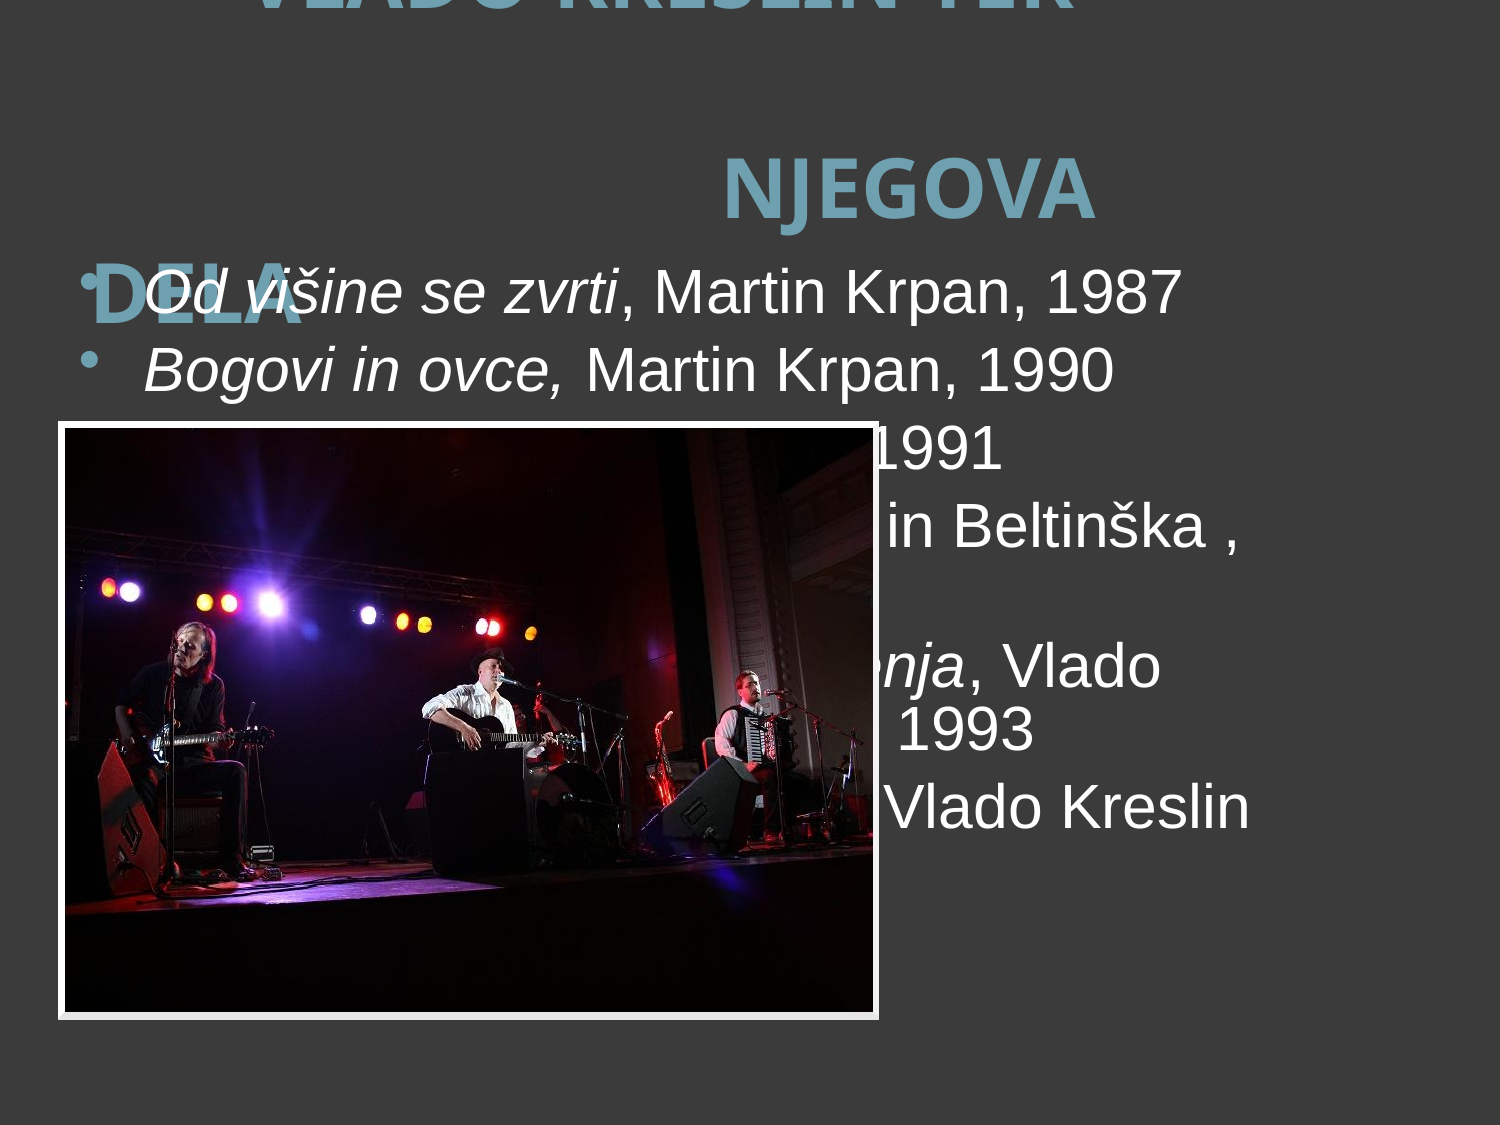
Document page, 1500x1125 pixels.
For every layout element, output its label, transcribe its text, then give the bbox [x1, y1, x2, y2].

picture [58, 421, 879, 1020]
title VLADO KRESLIN TER NJEGOVA DELA [82, 35, 1307, 224]
list Od višine se zvrti, Martin Krpan, 1987 Bogovi in ovce, Martin Krpan, 1990 Namesto koga roža cveti, 1991 Spominčice, Vlado Kreslin in Beltinška , 1992 Najlepša leta našega življenja, Vlado Kreslin in Beltinška banda, 1993 Nekega jutra, ko se zdani, Vlado Kreslin in Mali bogovi, 1994 [75, 262, 1300, 1006]
